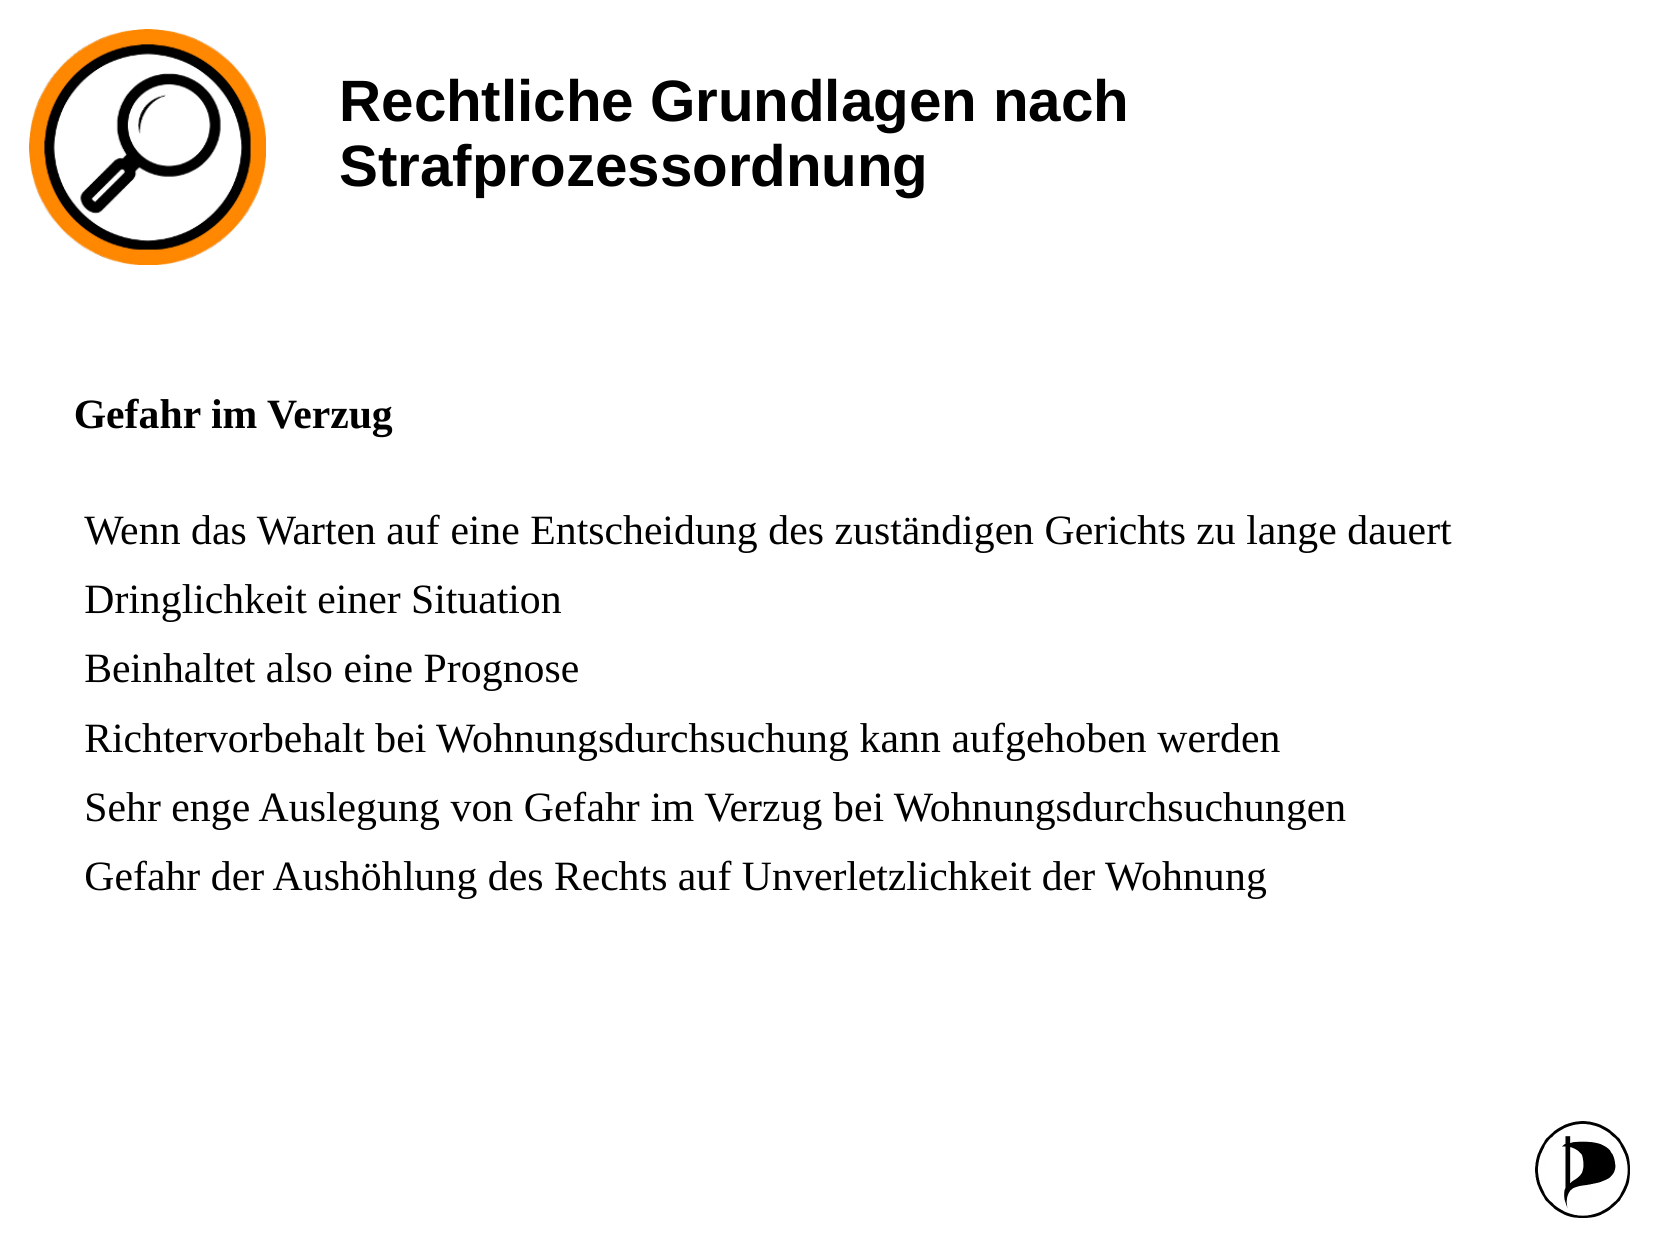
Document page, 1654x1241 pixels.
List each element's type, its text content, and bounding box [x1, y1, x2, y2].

picture [29, 29, 266, 265]
text_box Gefahr im Verzug Wenn das Warten auf eine Entscheidung des zuständigen Gerichts zu lange dauert Dringlichkeit einer Situation Beinhaltet also eine Prognose Richtervorbehalt bei Wohnungsdurchsuchung kann aufgehoben werden Sehr enge Auslegung von Gefahr im Verzug bei Wohnungsdurchsuchungen Gefahr der Aushöhlung des Rechts auf Unverletzlichkeit der Wohnung [59, 383, 1595, 954]
text_box Rechtliche Grundlagen nach Strafprozessordnung [324, 61, 1654, 207]
picture [1535, 1121, 1630, 1218]
